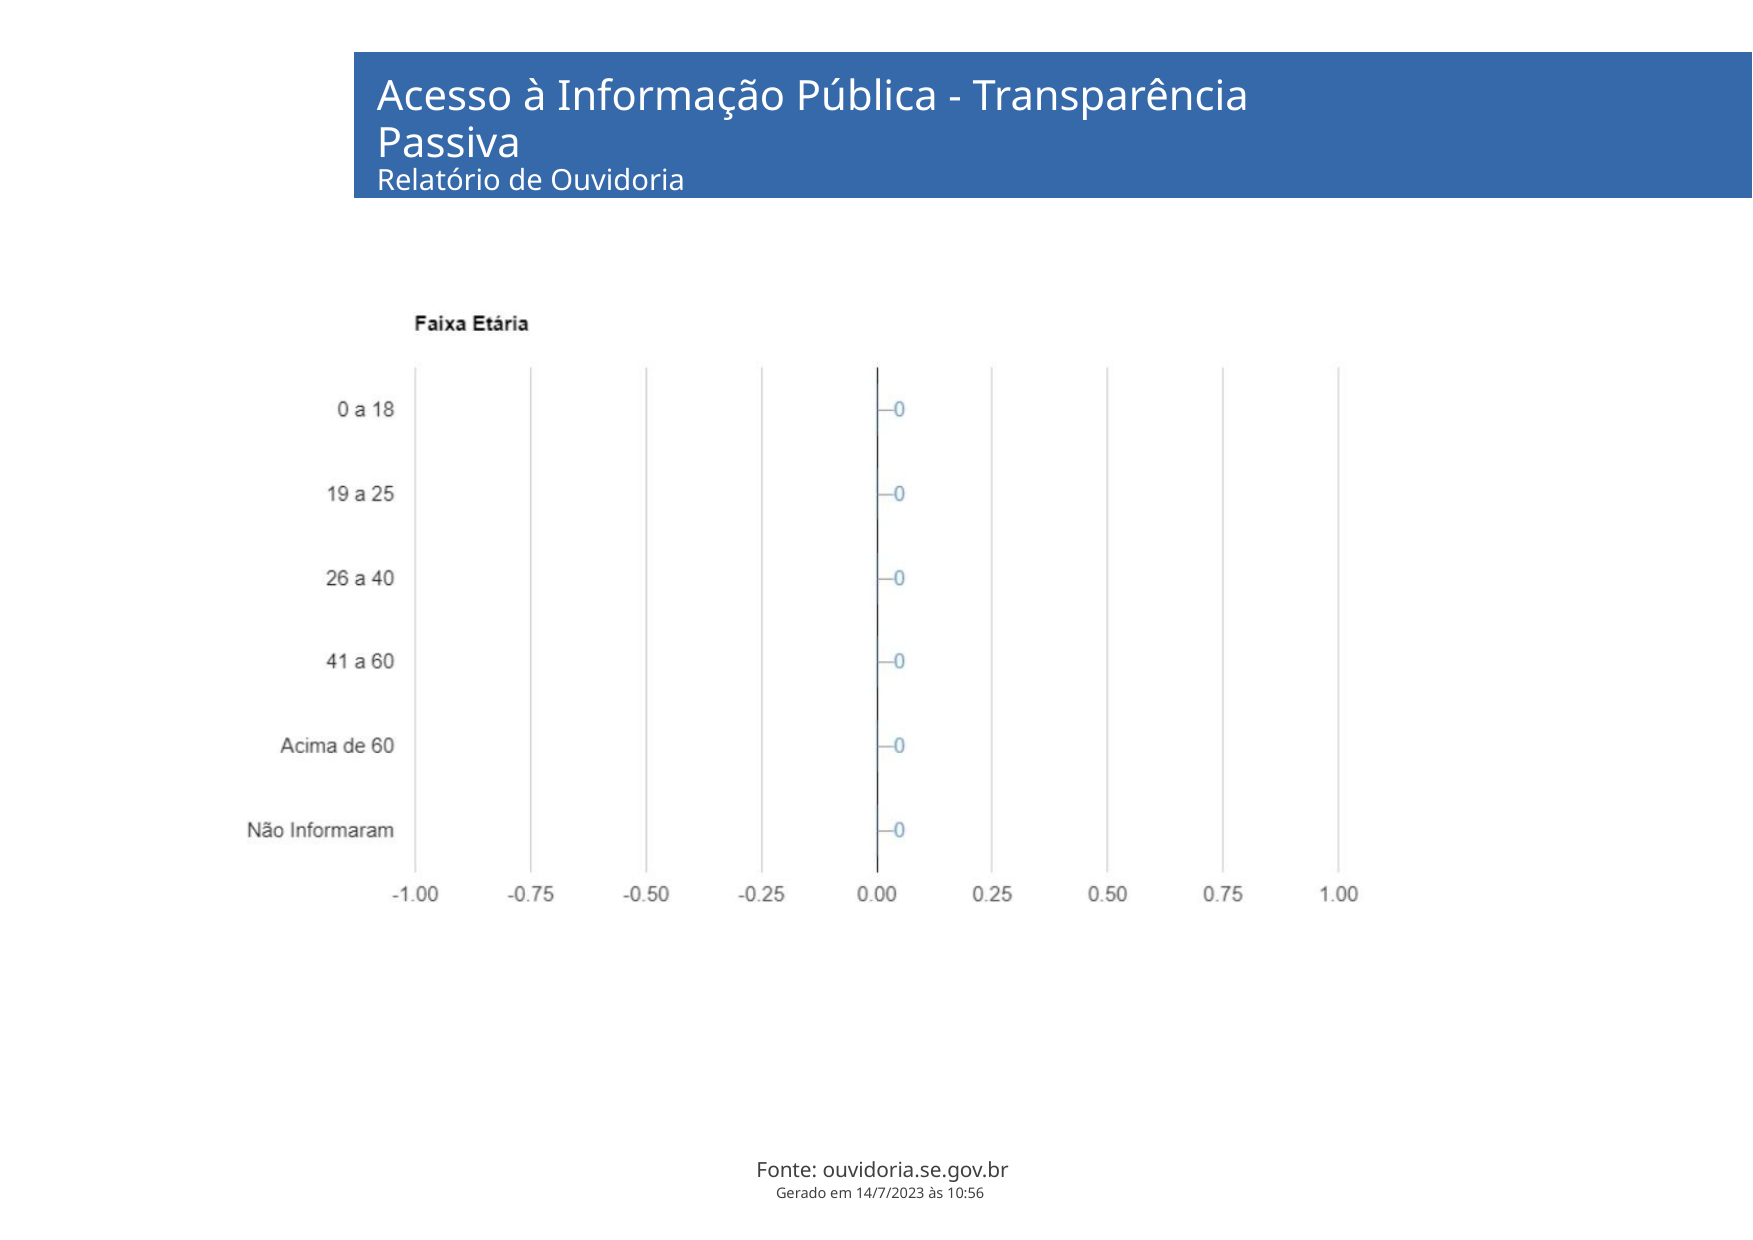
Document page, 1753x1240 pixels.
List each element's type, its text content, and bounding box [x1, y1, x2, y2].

text_box [155, 211, 1599, 1028]
text_box [354, 52, 1752, 198]
text_box Acesso à Informação Pública - Transparência Passiva Relatório de Ouvidoria EMSETUR - Junho a Junho de 2023 [376, 72, 1403, 228]
text_box Fonte: ouvidoria.se.gov.br Gerado em 14/7/2023 às 10:56 [756, 1158, 1023, 1202]
